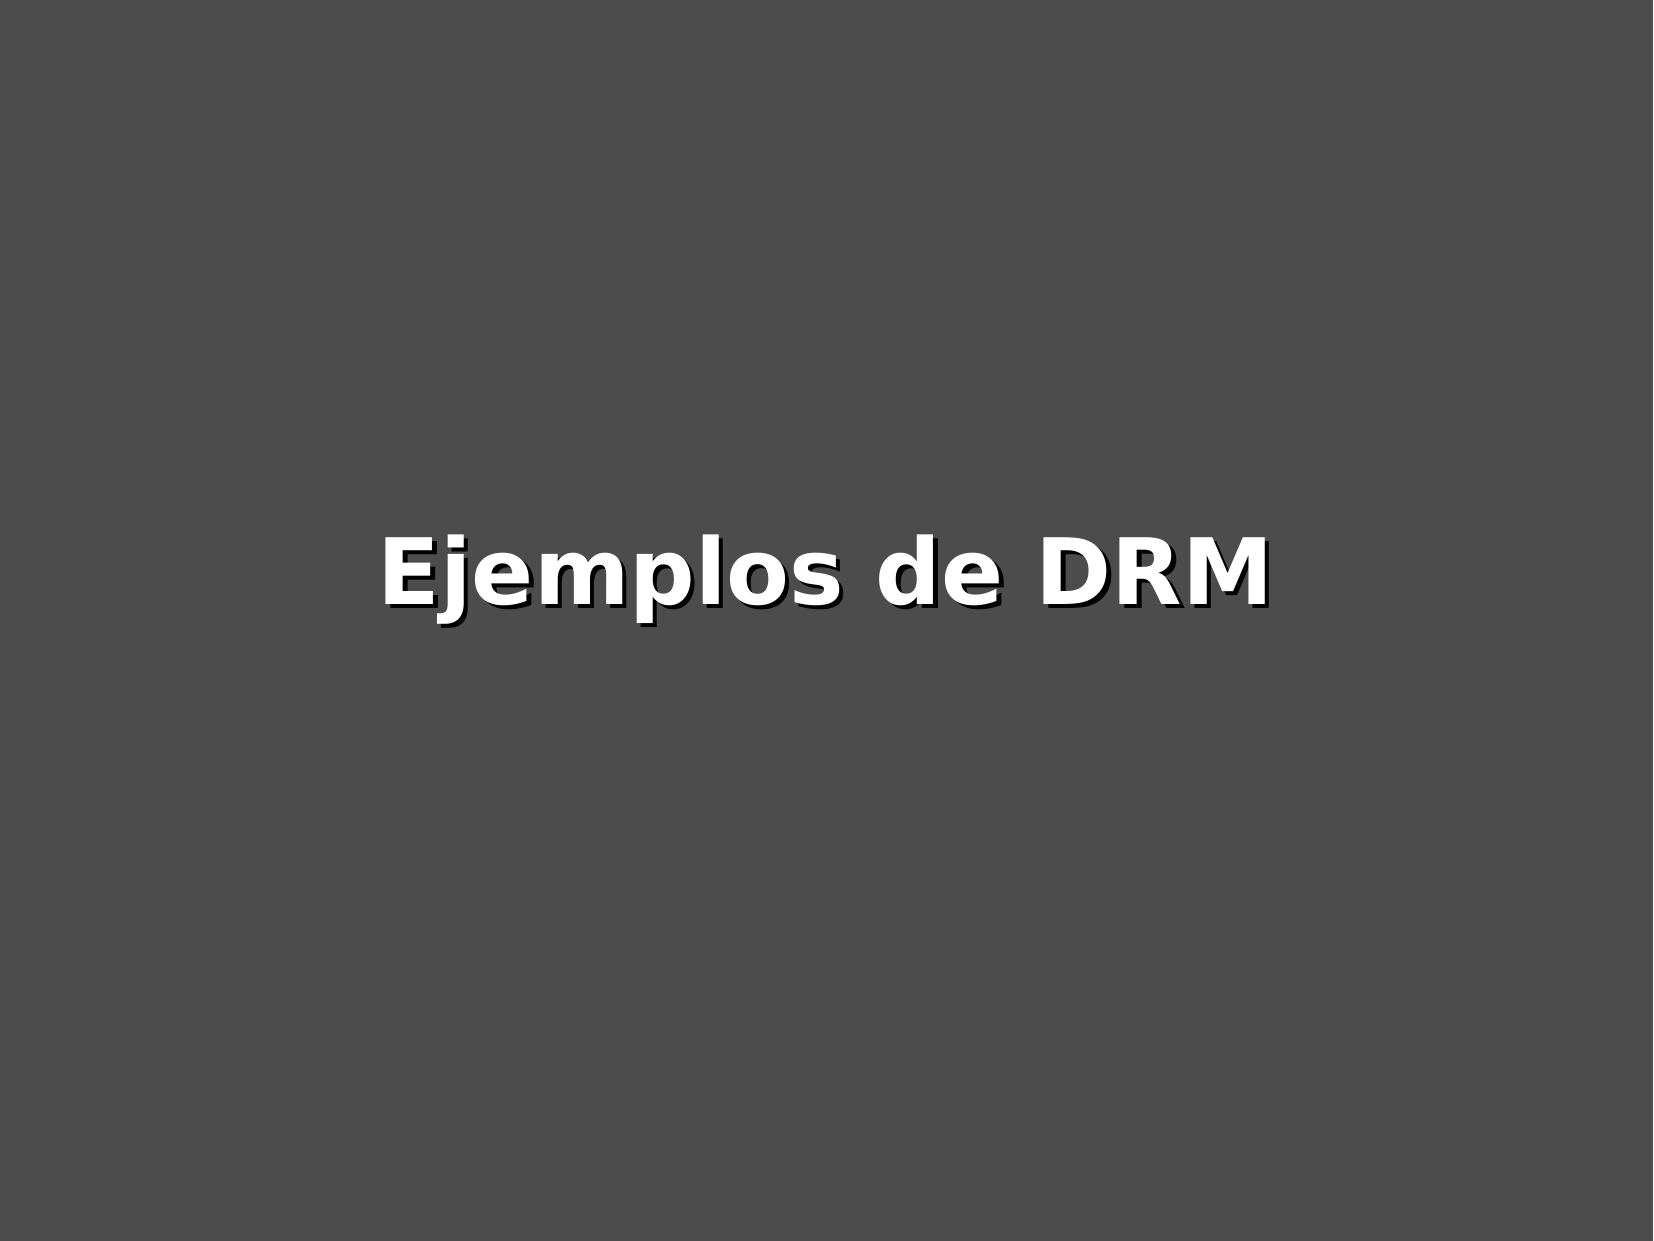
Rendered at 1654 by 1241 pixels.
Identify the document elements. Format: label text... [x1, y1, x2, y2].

title Ejemplos de DRM [82, 468, 1571, 676]
